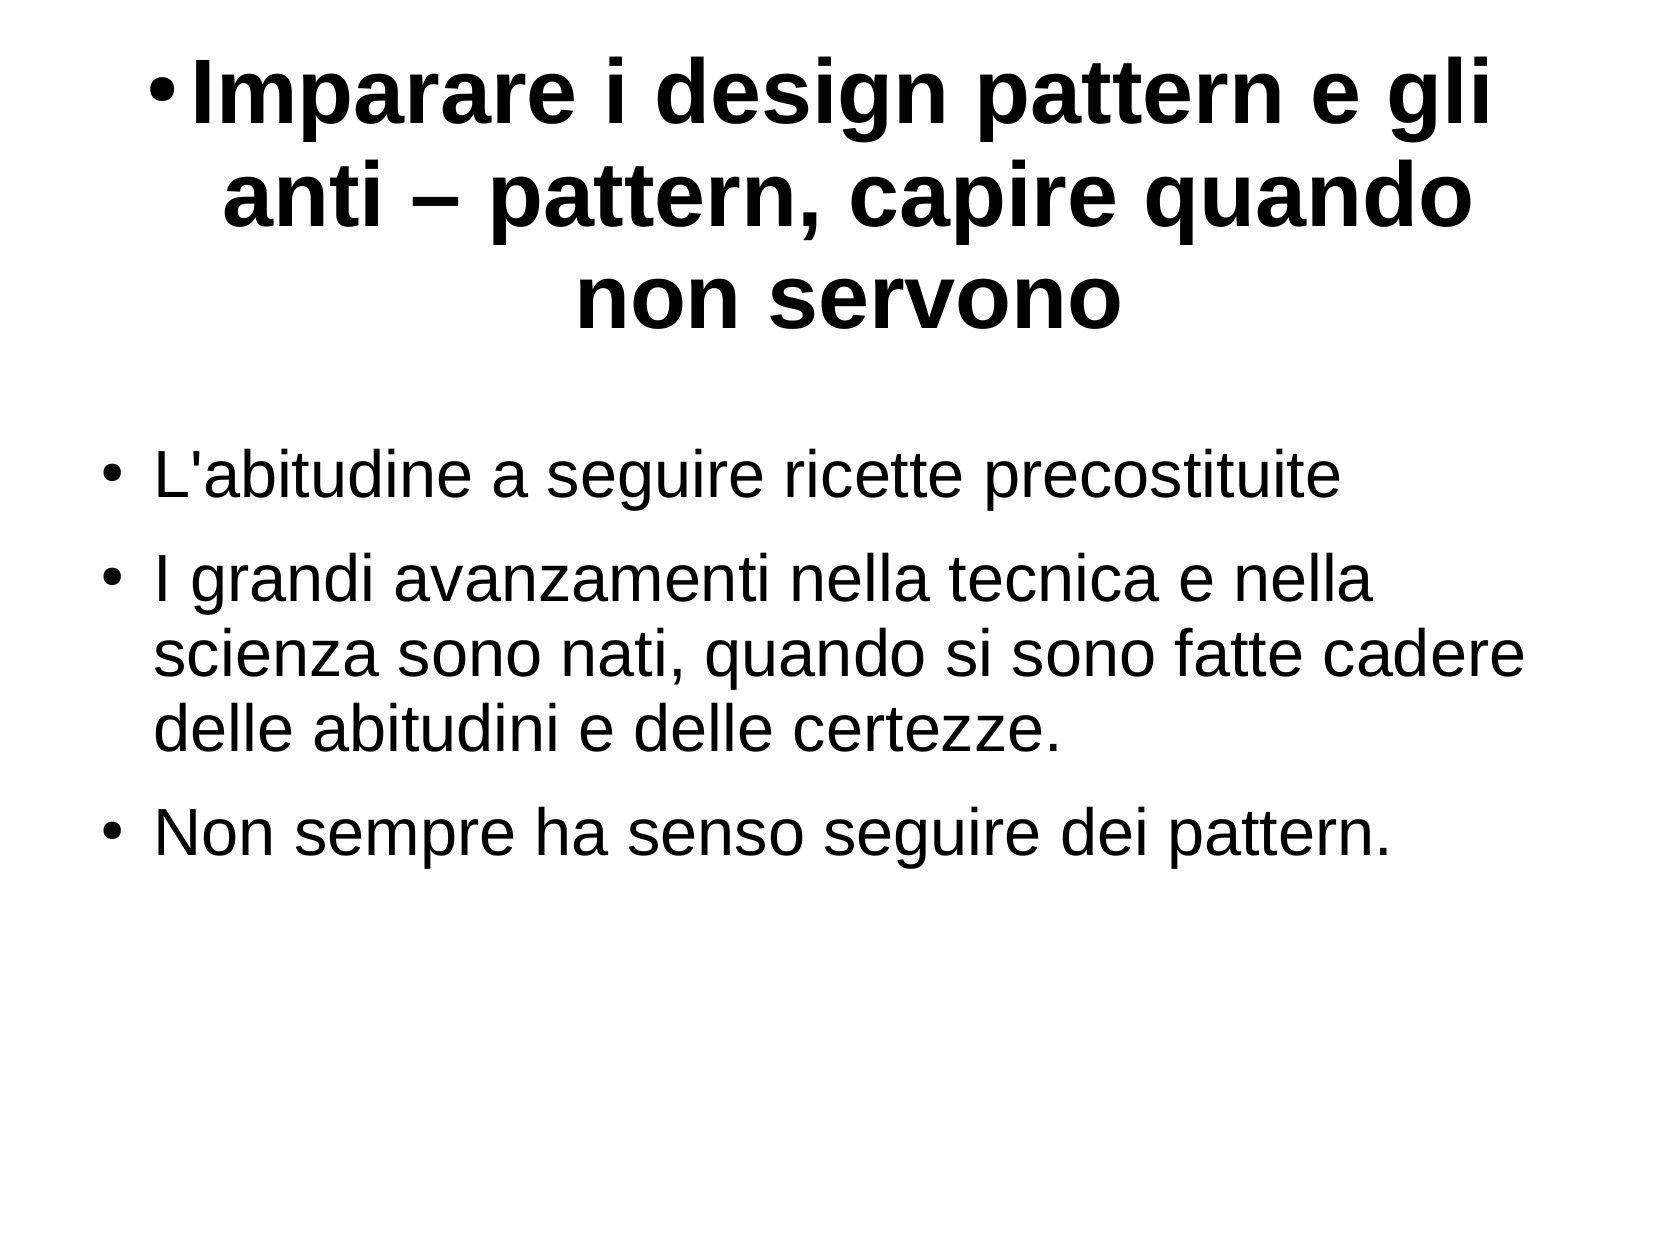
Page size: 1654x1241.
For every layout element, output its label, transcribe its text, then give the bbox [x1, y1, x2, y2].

list L'abitudine a seguire ricette precostituite I grandi avanzamenti nella tecnica e nella scienza sono nati, quando si sono fatte cadere delle abitudini e delle certezze. Non sempre ha senso seguire dei pattern. [82, 437, 1571, 1109]
title Imparare i design pattern e gli anti – pattern, capire quando non servono [82, 0, 1571, 390]
